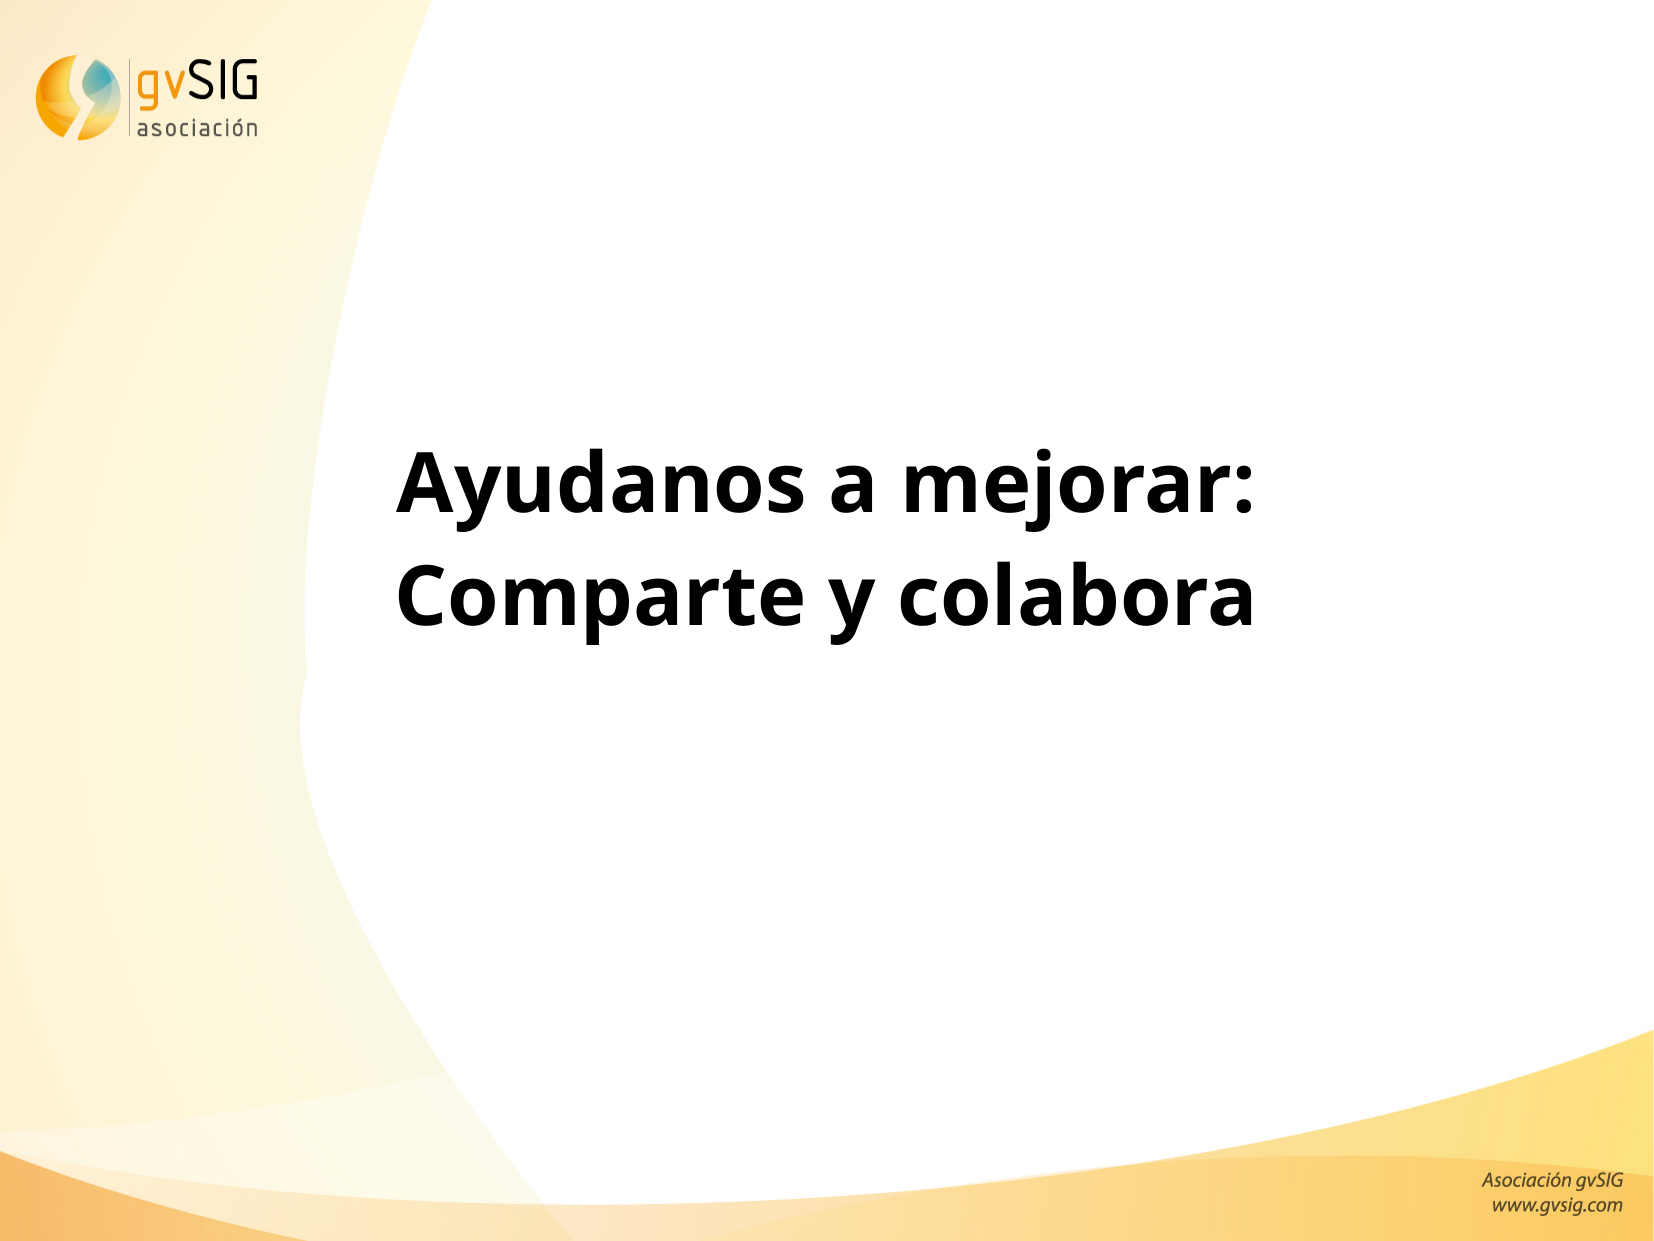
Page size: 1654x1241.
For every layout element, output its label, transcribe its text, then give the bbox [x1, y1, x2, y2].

picture [0, 0, 1654, 1241]
text_box Ayudanos a mejorar: Comparte y colabora [177, 442, 1477, 631]
